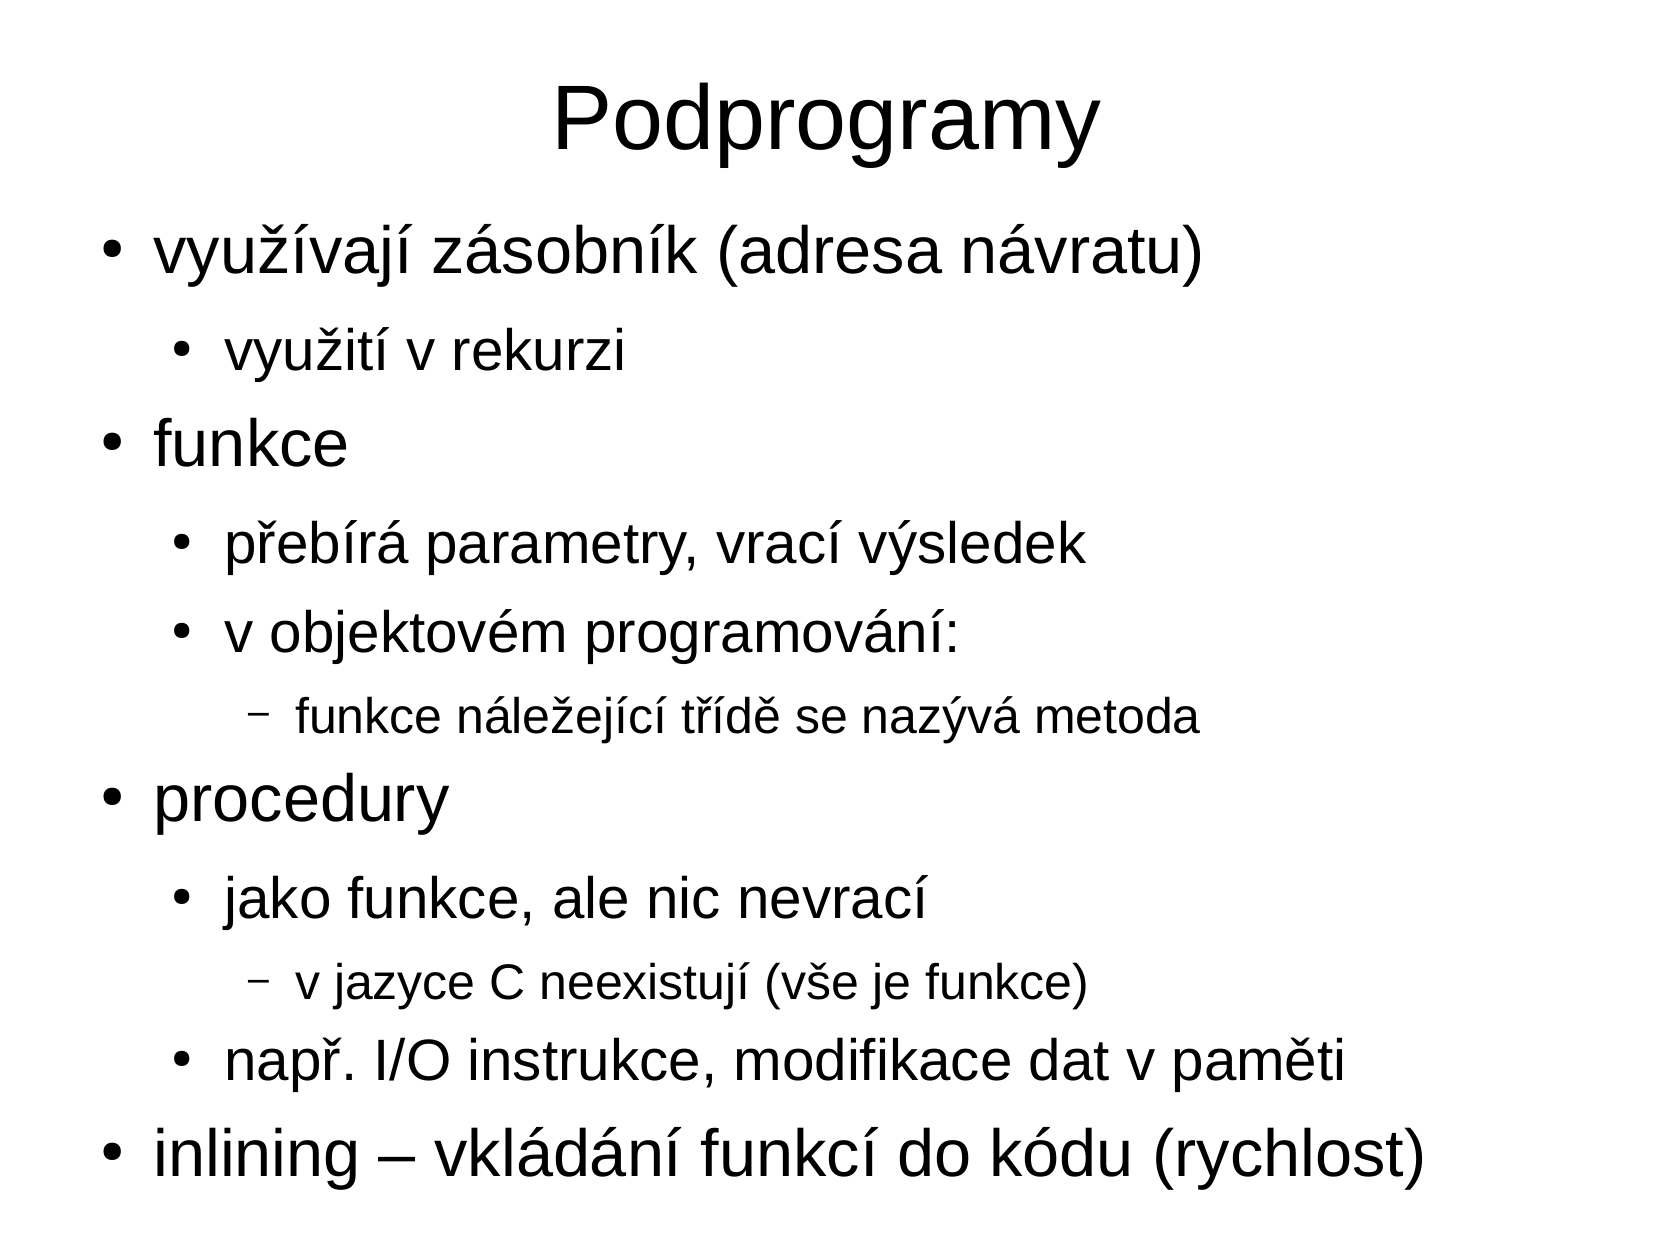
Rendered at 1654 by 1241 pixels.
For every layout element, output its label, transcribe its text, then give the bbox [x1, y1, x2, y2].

title Podprogramy [82, 21, 1571, 213]
list využívají zásobník (adresa návratu) využití v rekurzi funkce přebírá parametry, vrací výsledek v objektovém programování: funkce náležející třídě se nazývá metoda procedury jako funkce, ale nic nevrací v jazyce C neexistují (vše je funkce) např. I/O instrukce, modifikace dat v paměti inlining – vkládání funkcí do kódu (rychlost) [82, 213, 1571, 1192]
